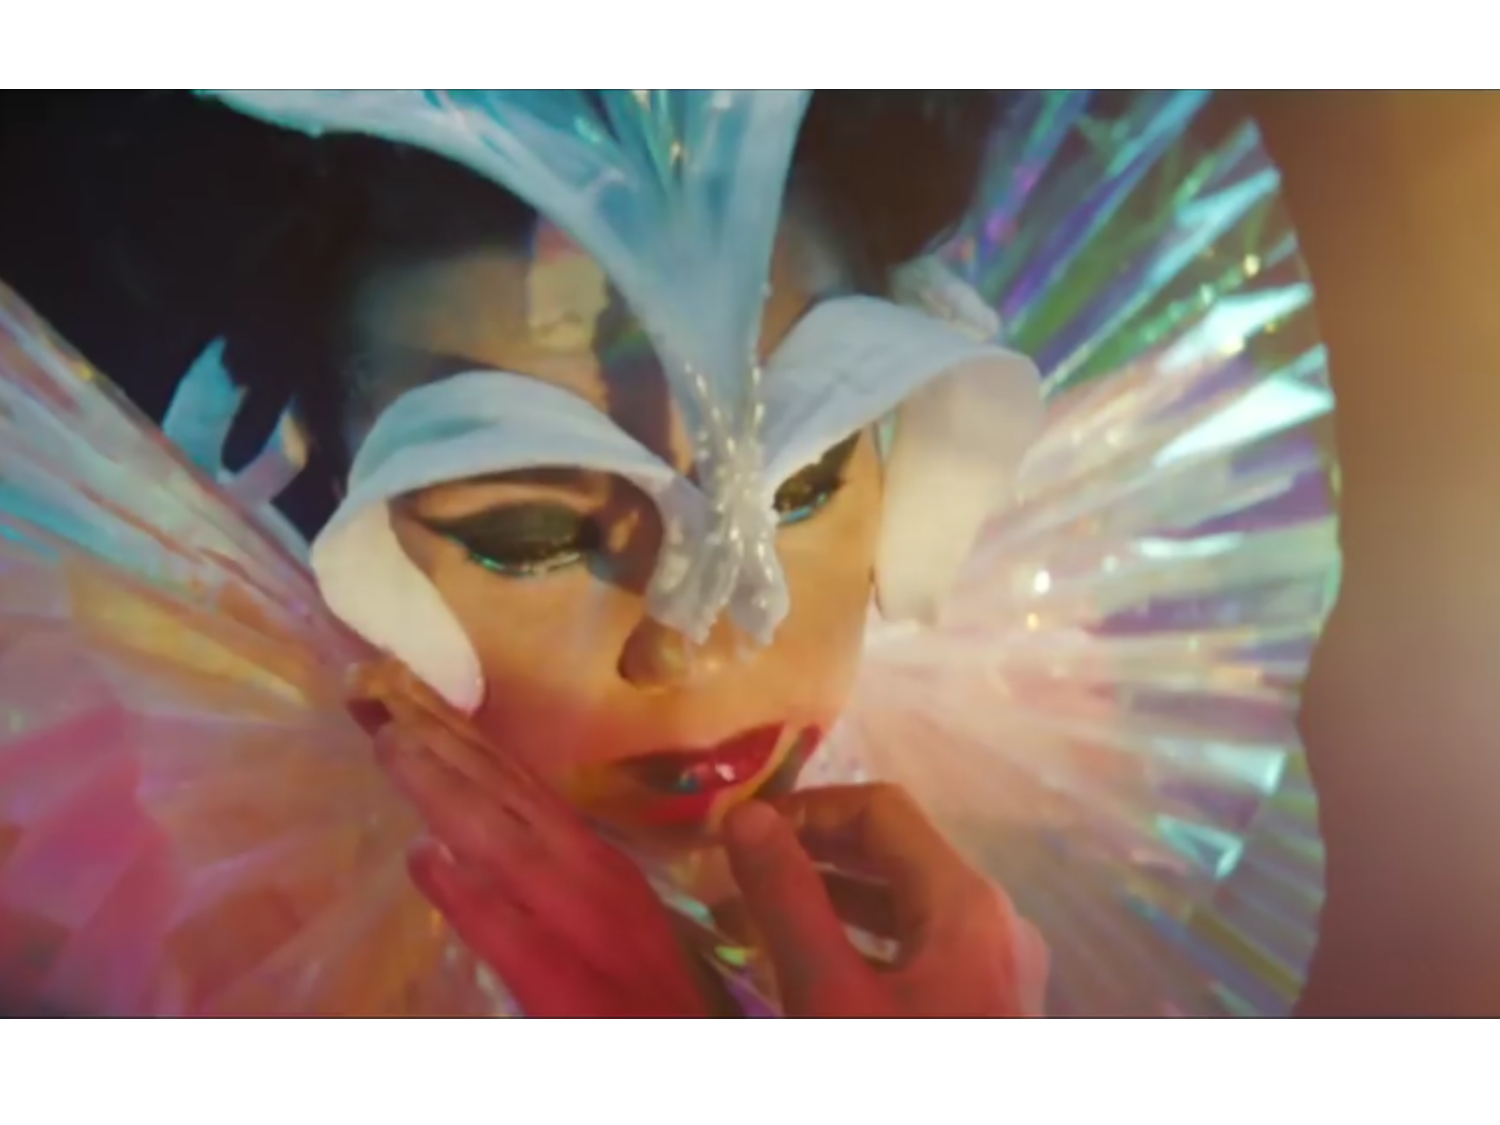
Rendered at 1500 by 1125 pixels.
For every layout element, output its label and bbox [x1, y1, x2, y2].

picture [0, 90, 1500, 1019]
